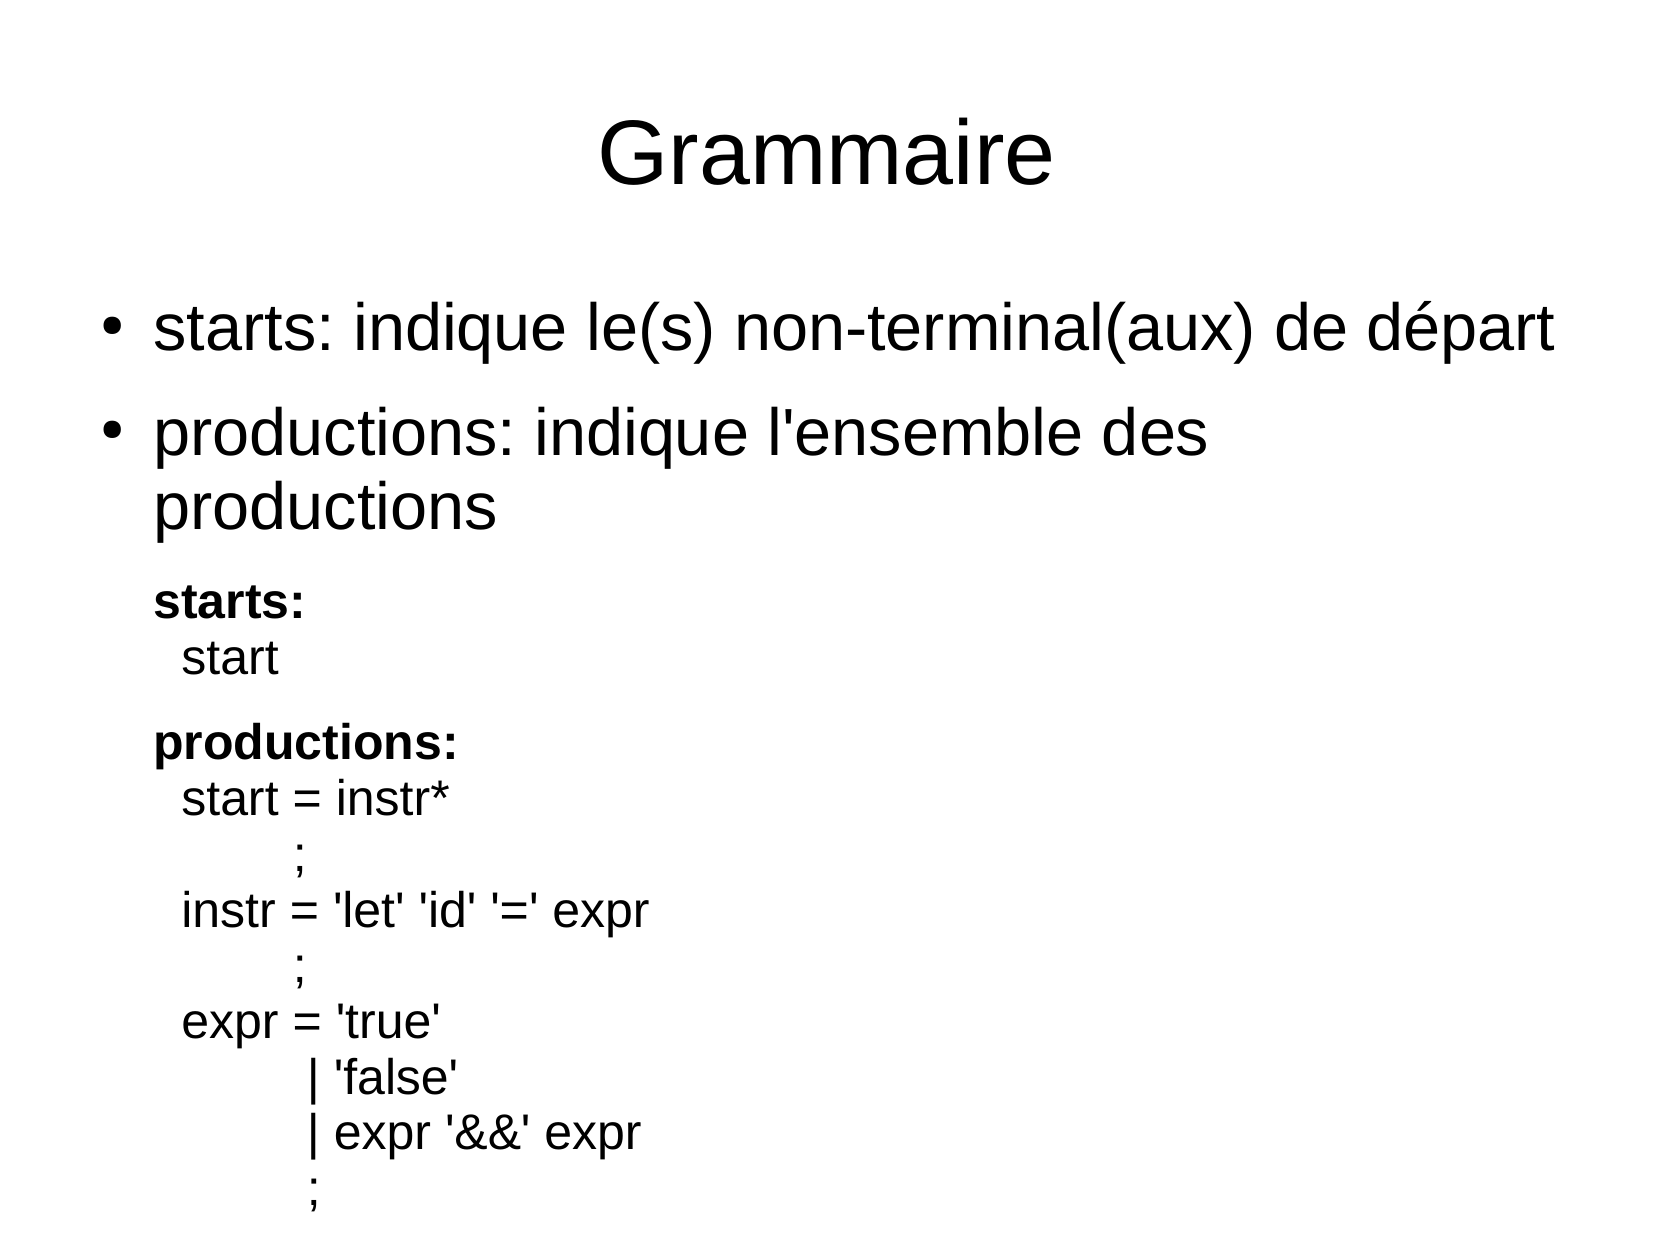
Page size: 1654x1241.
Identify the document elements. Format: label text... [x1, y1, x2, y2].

title Grammaire [82, 56, 1571, 250]
list starts: indique le(s) non-terminal(aux) de départ productions: indique l'ensemble des productions starts: start productions: start = instr* ; instr = 'let' 'id' '=' expr ; expr = 'true' | 'false' | expr '&&' expr ; [82, 290, 1571, 1217]
